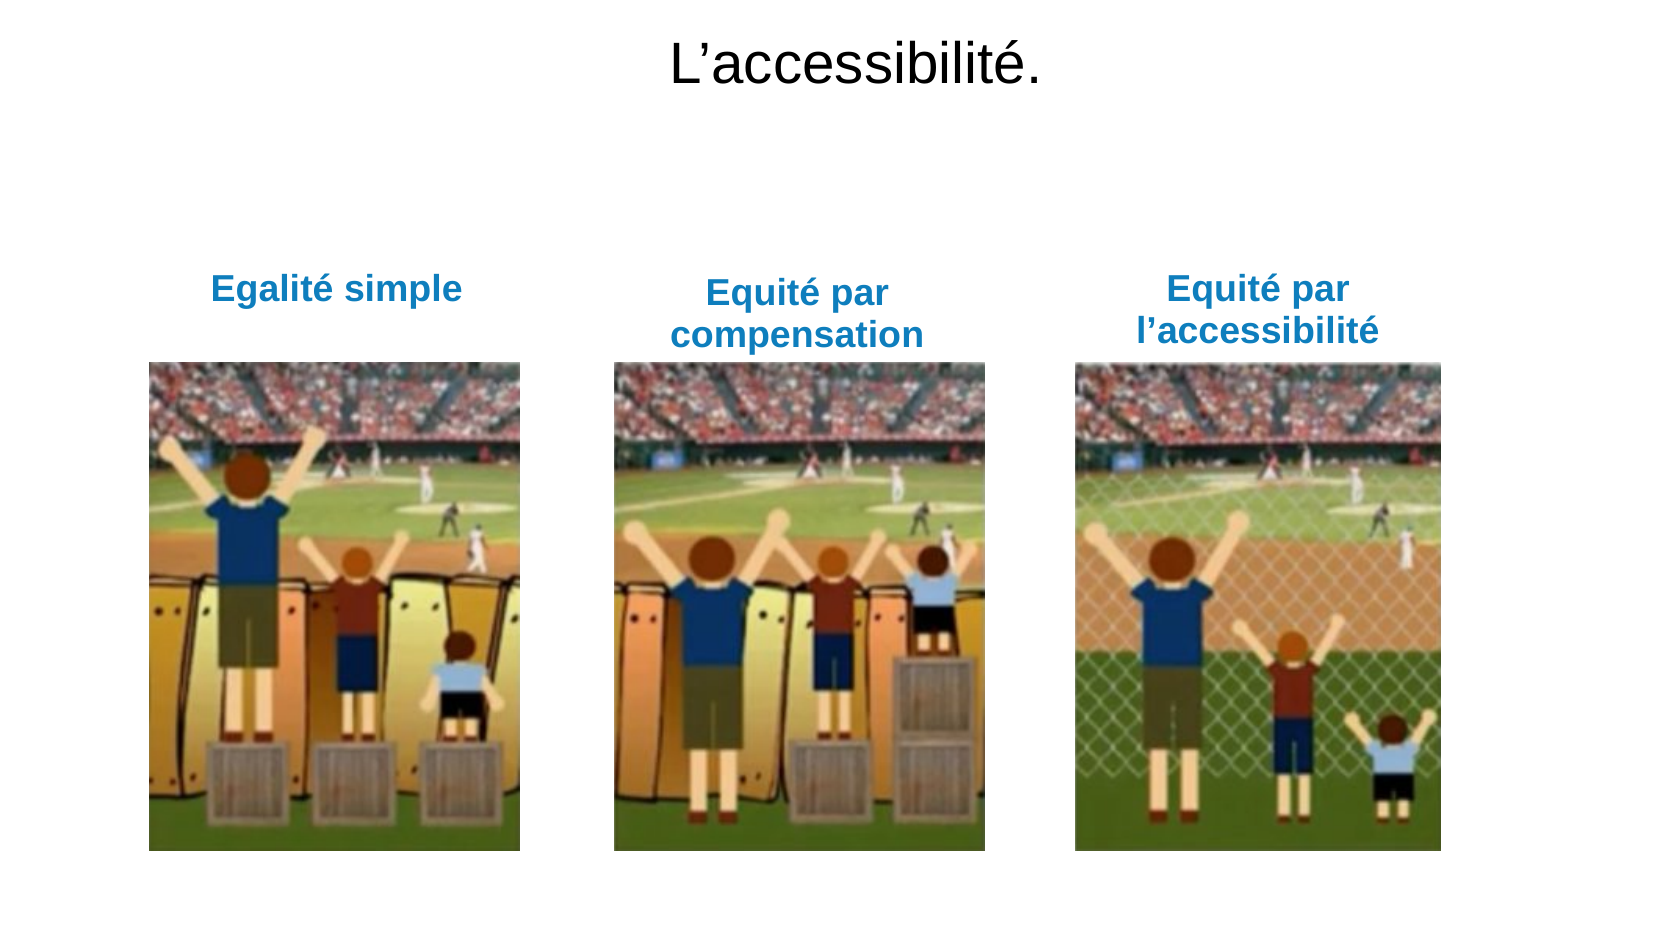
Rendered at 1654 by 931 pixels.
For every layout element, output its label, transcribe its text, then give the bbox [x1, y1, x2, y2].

text_box L’accessibilité. [354, 23, 1359, 104]
text_box Equité par compensation [614, 264, 981, 366]
text_box Equité par l’accessibilité [1074, 259, 1441, 362]
text_box Egalité simple [153, 259, 520, 318]
picture [149, 362, 520, 851]
picture [614, 362, 985, 851]
picture [1075, 362, 1441, 851]
